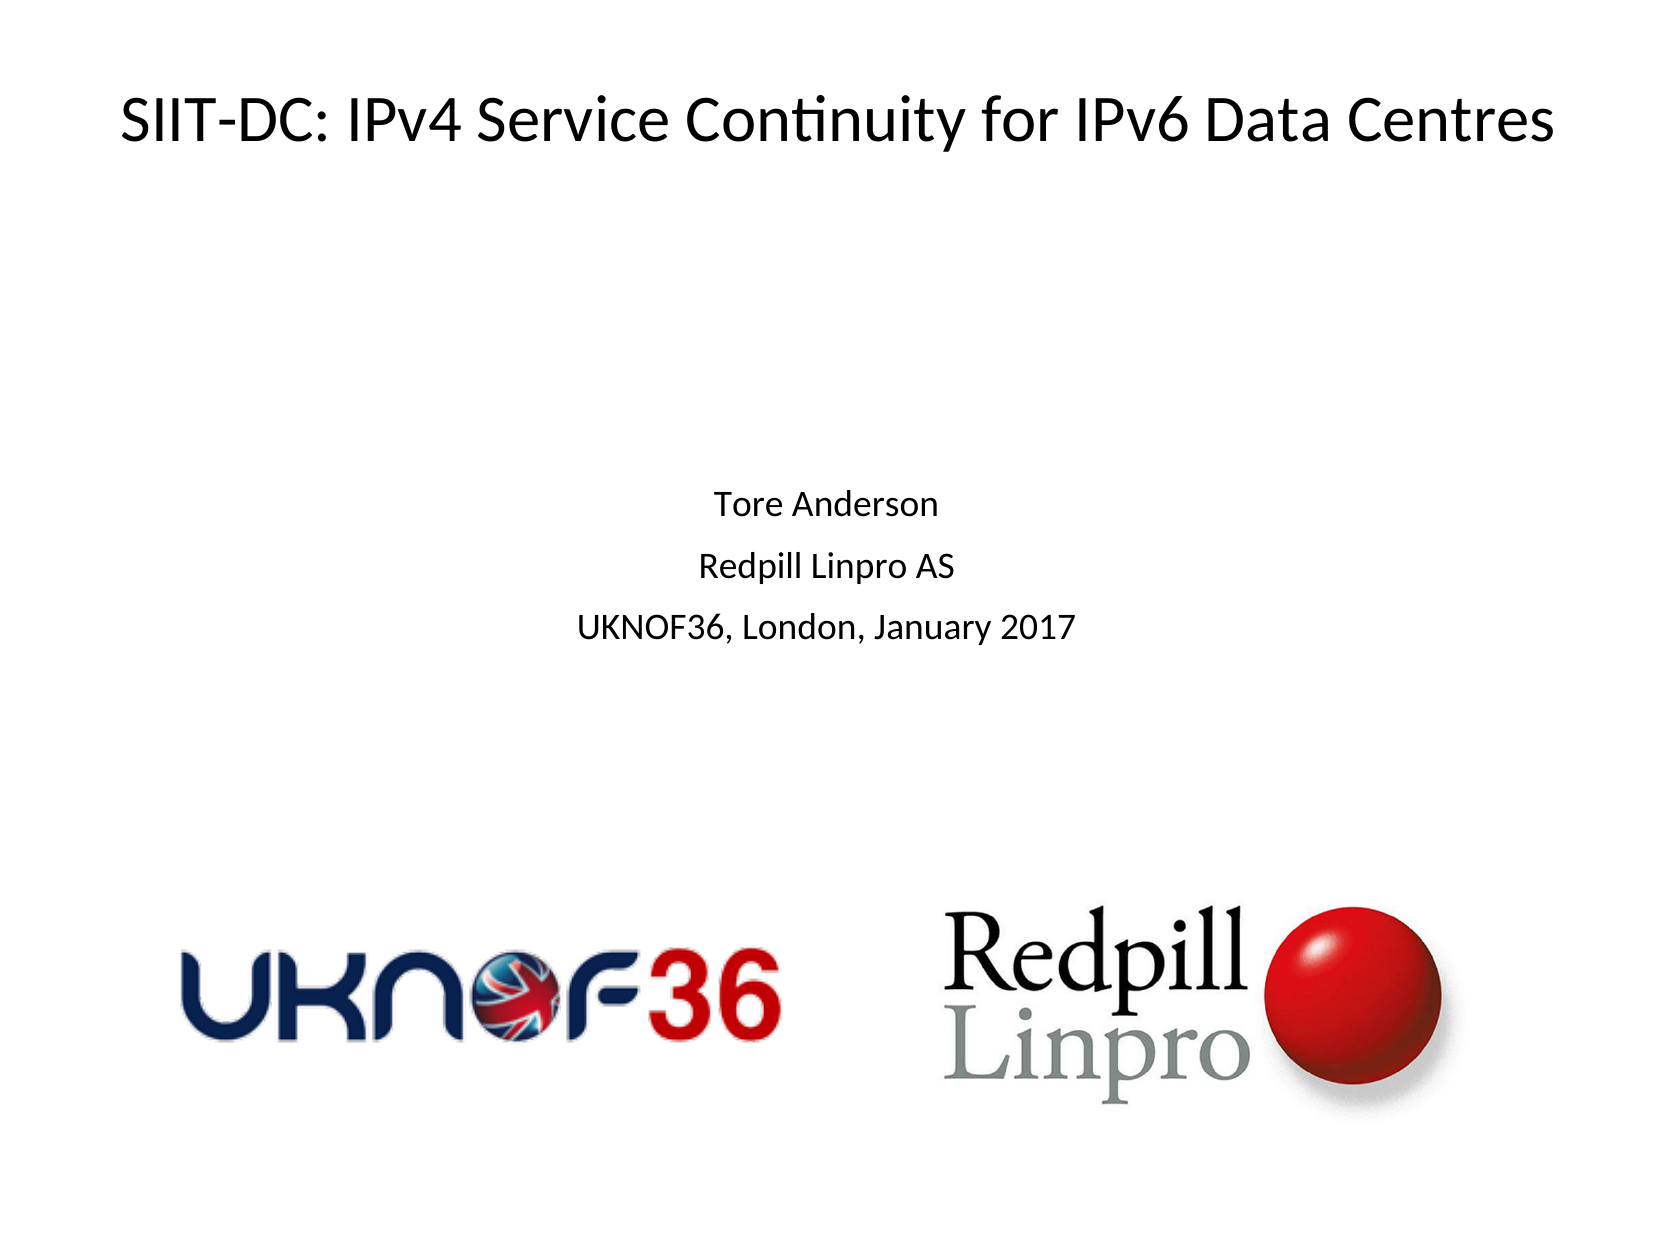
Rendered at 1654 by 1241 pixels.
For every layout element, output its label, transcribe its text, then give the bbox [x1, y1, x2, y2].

subtitle Tore Anderson Redpill Linpro AS UKNOF36, London, January 2017 [82, 472, 1571, 717]
picture [177, 944, 786, 1047]
title SIIT-DC: IPv4 Service Continuity for IPv6 Data Centres [82, 37, 1595, 193]
picture [885, 826, 1495, 1164]
